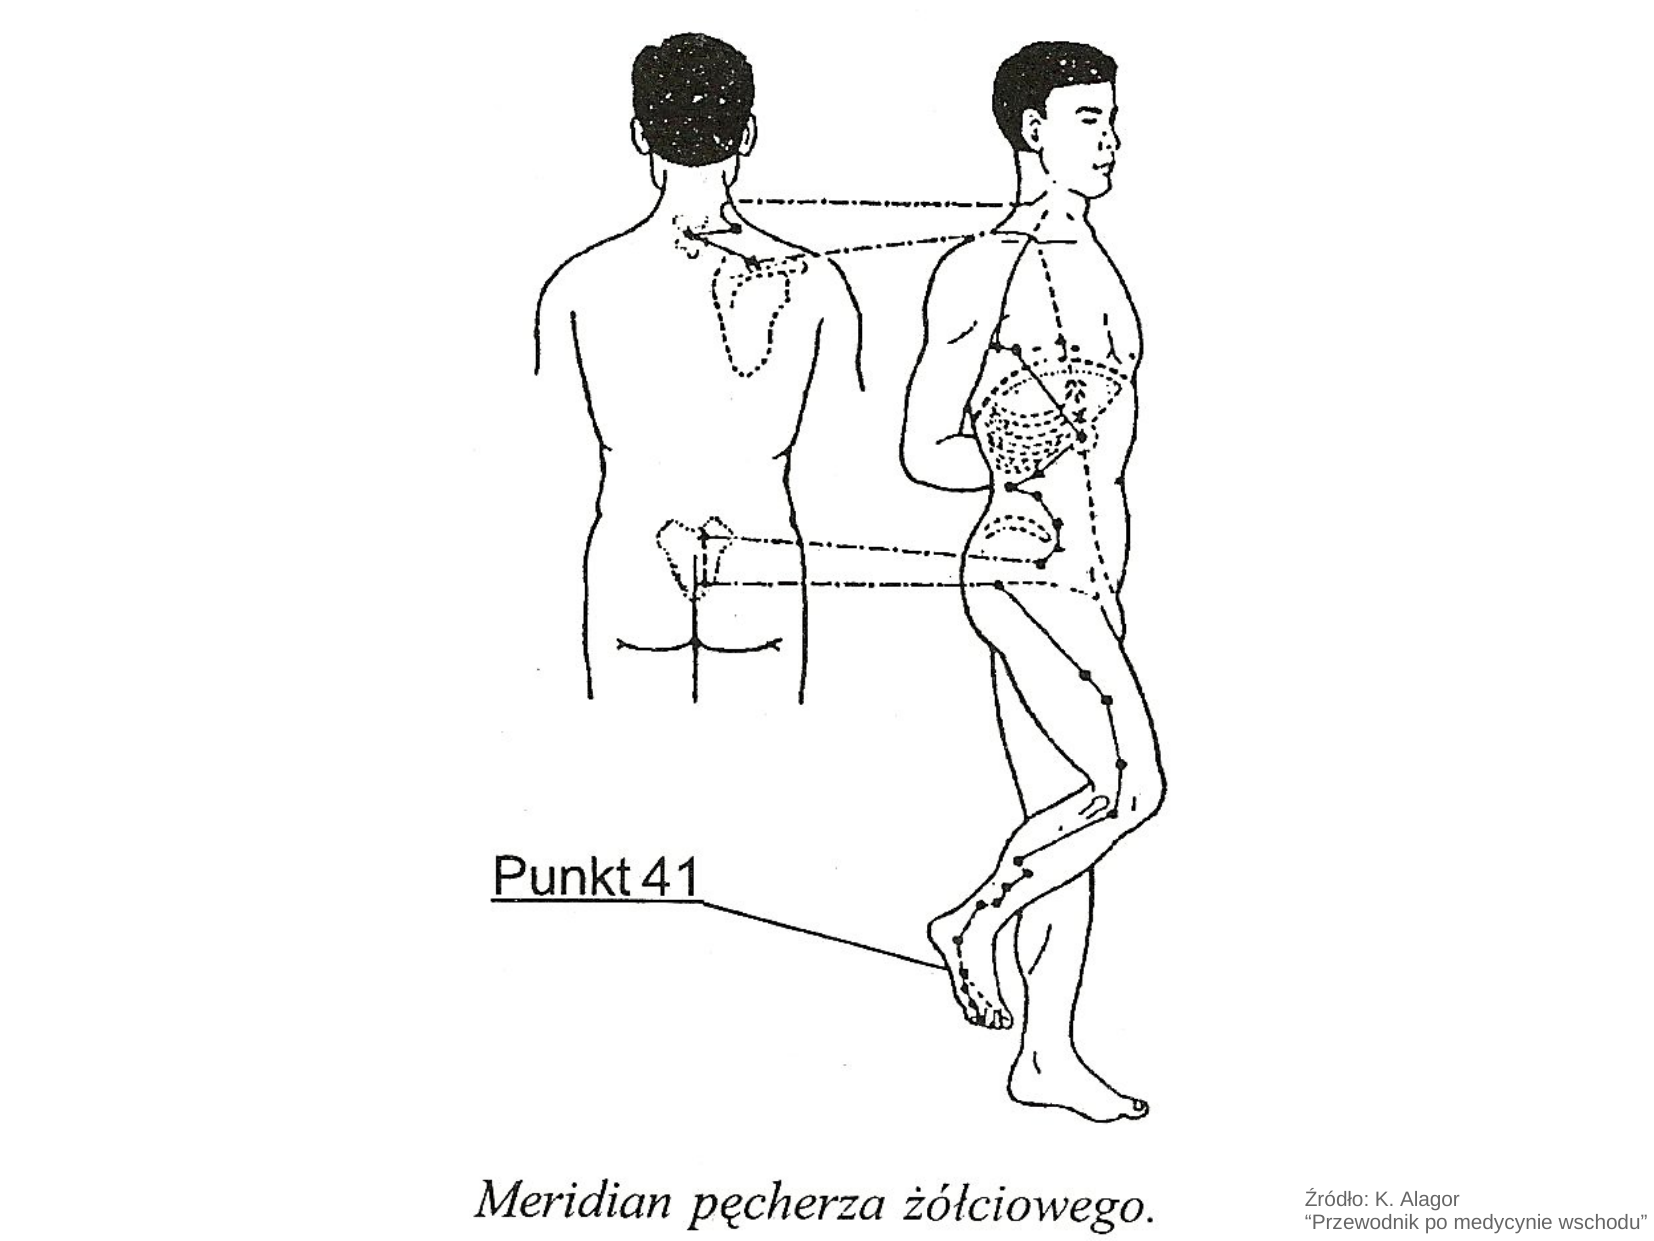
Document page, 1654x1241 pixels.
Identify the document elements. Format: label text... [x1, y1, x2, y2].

text_box Źródło: K. Alagor “Przewodnik po medycynie wschodu” [1298, 1181, 1654, 1241]
picture [459, 0, 1194, 1241]
